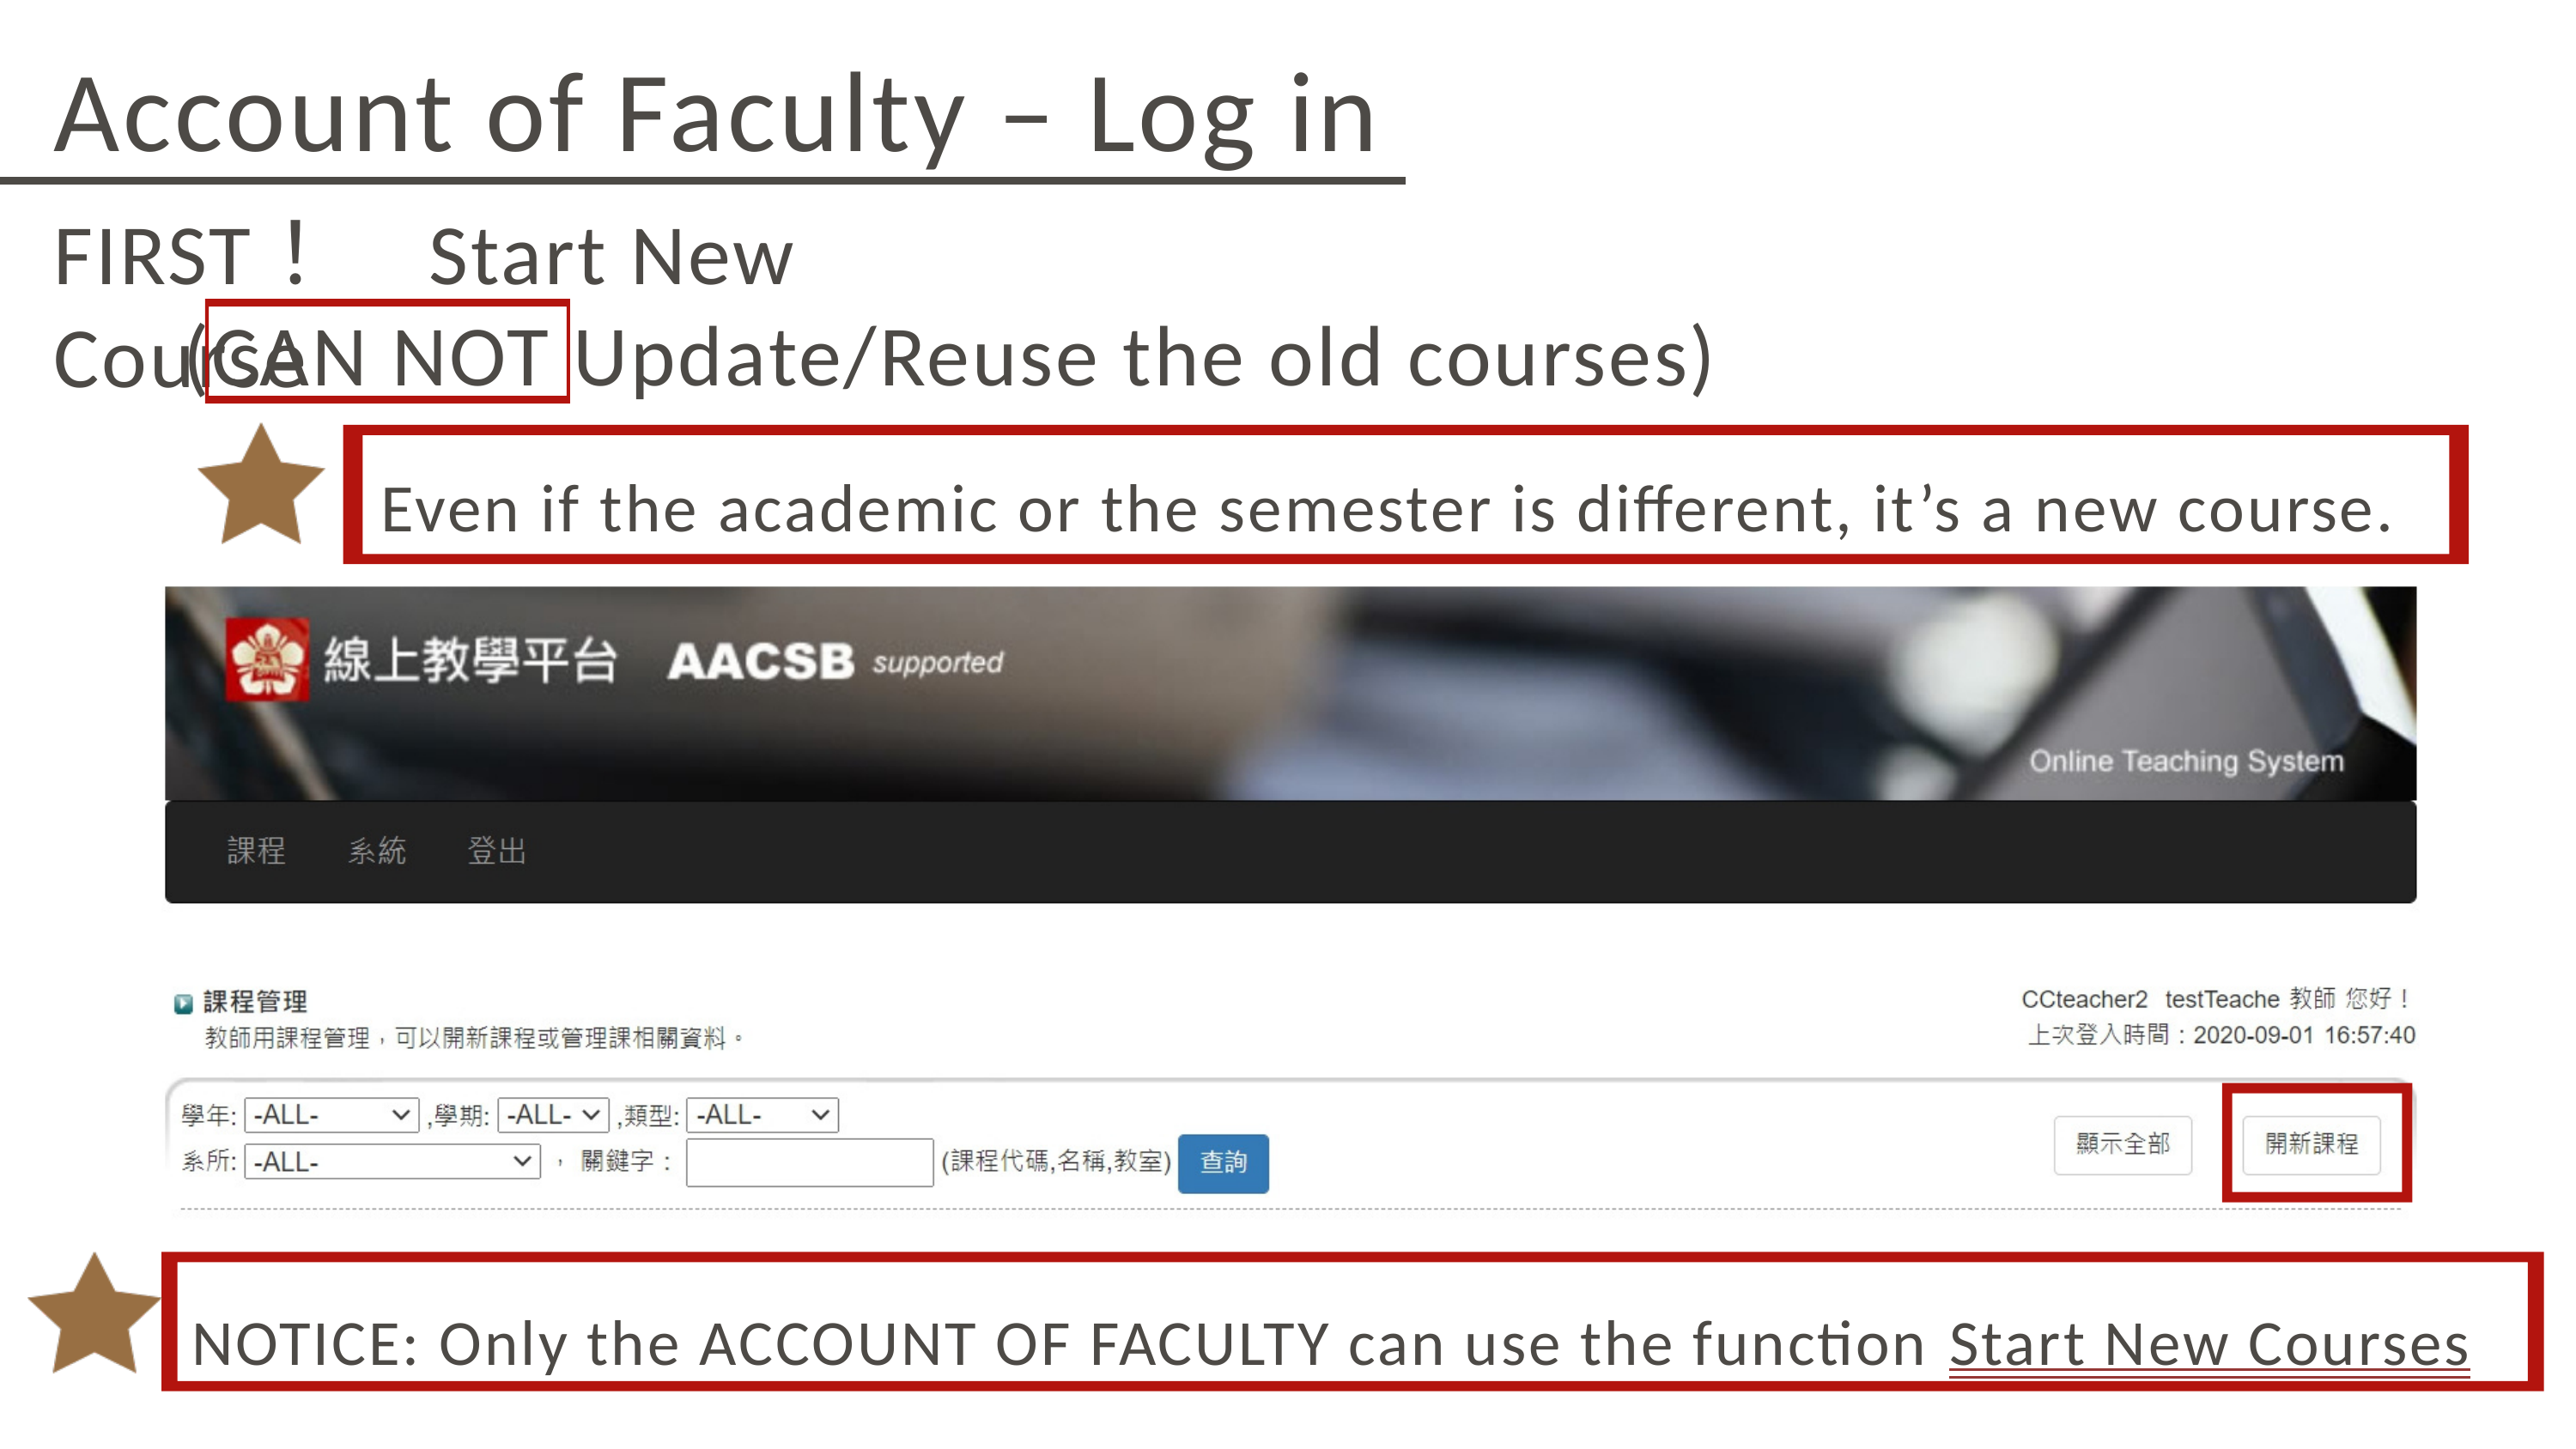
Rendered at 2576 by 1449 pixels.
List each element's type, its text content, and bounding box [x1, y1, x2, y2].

text_box (CAN NOT Update/Reuse the old courses) [161, 300, 1798, 405]
text_box [0, 177, 1406, 185]
picture [27, 1252, 162, 1373]
text_box [343, 424, 2470, 565]
text_box [161, 1252, 2544, 1391]
picture [197, 422, 325, 544]
text_box [2221, 1082, 2413, 1203]
text_box Account of Faculty – Log in [53, 36, 1453, 176]
text_box Even if the academic or the semester is different, it’s a new course. [380, 442, 2439, 539]
text_box FIRST！ Start New Course [53, 198, 1066, 304]
picture [161, 585, 2425, 1231]
text_box NOTICE: Only the ACCOUNT OF FACULTY can use the function Start New Courses [191, 1275, 2528, 1371]
